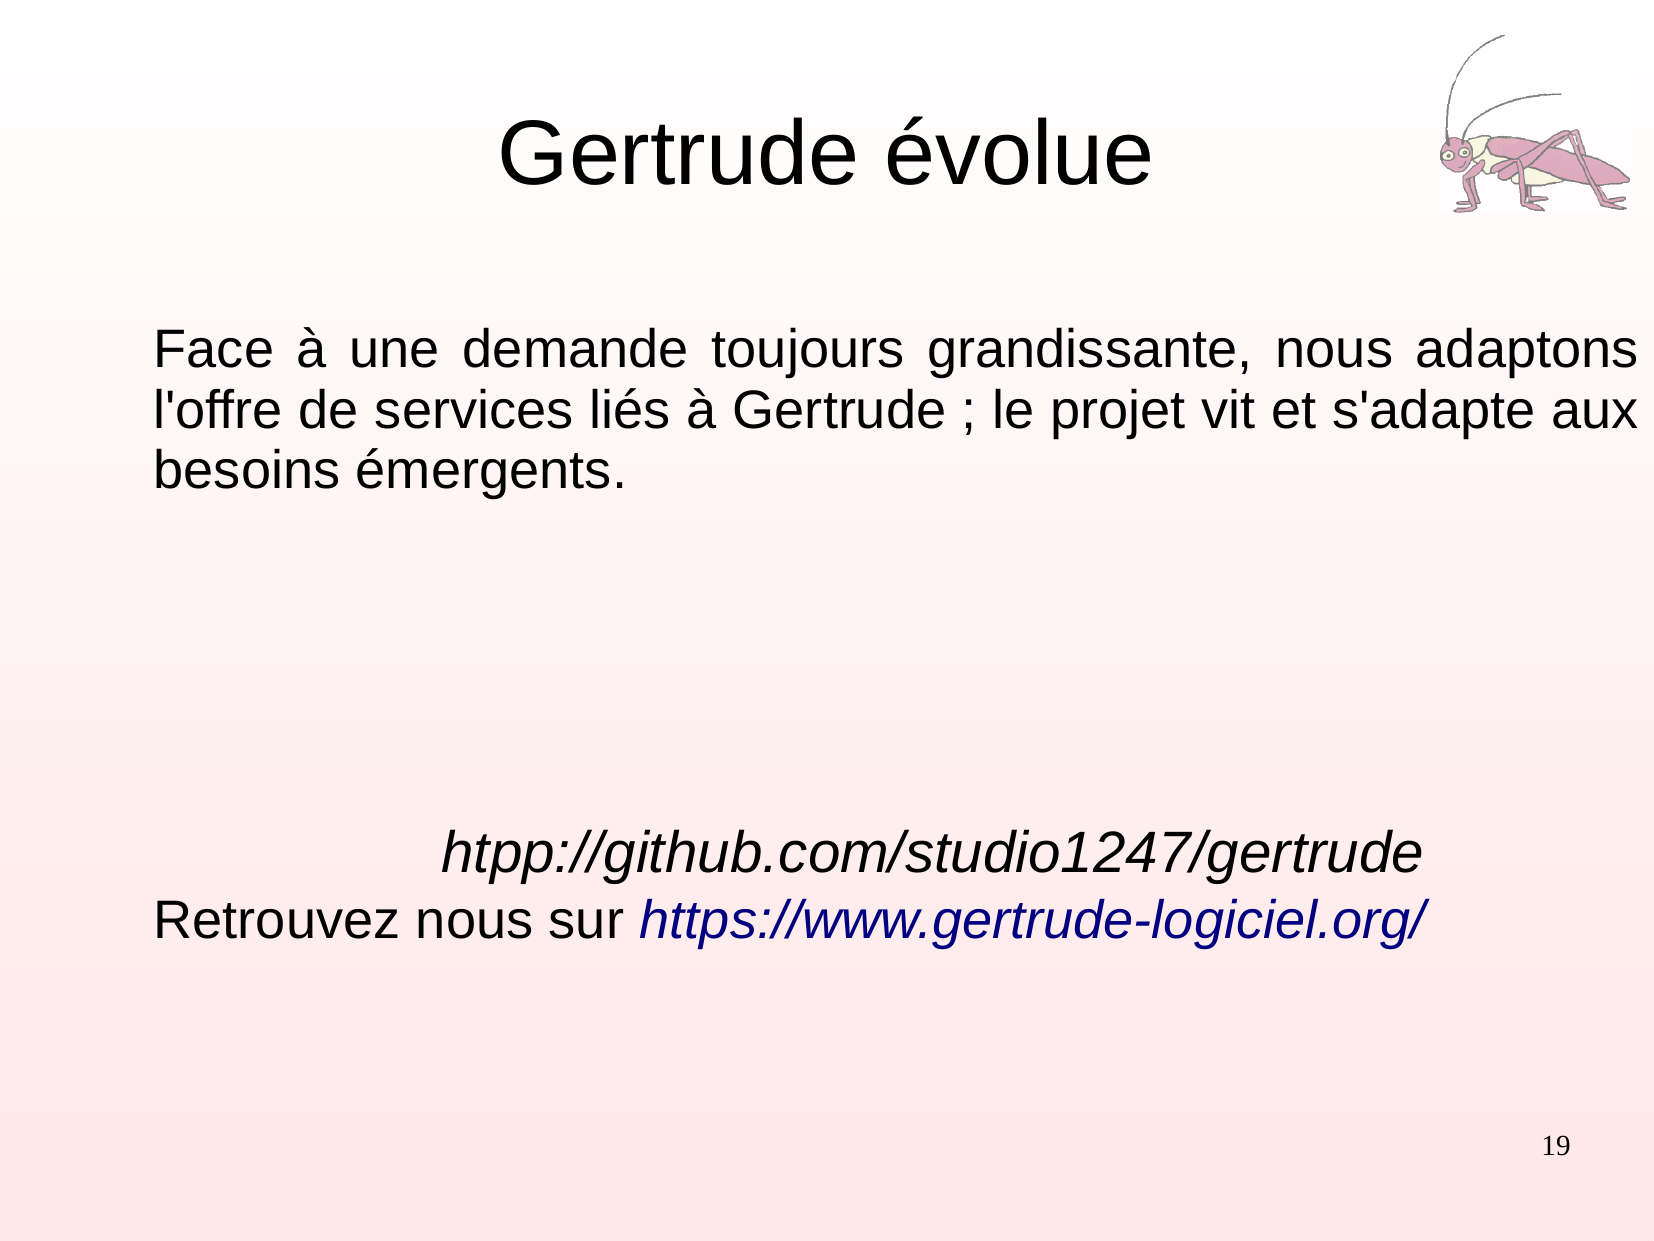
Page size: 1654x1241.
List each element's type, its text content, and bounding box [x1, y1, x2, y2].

title Gertrude évolue [82, 49, 1571, 257]
list Face à une demande toujours grandissante, nous adaptons l'offre de services liés à Gertrude ; le projet vit et s'adapte aux besoins émergents. Retrouvez nous sur https://www.gertrude-logiciel.org/ [153, 318, 1642, 1039]
picture [1440, 35, 1630, 213]
text_box htpp://github.com/studio1247/gertrude [426, 812, 1441, 957]
